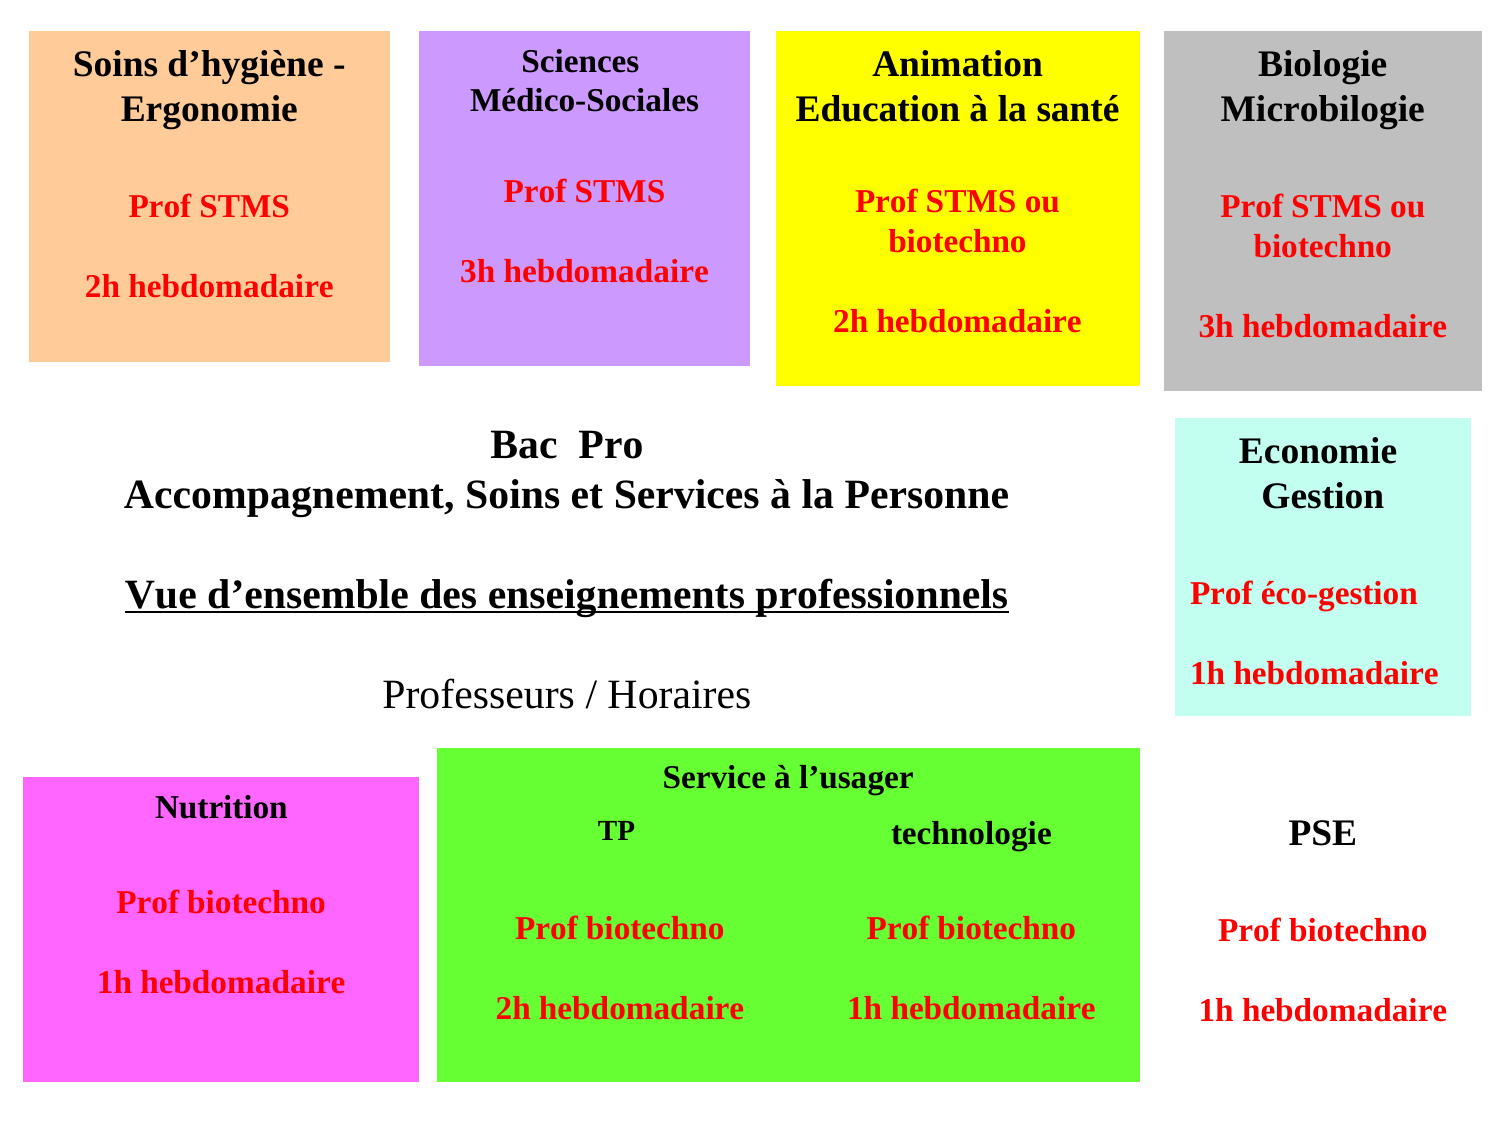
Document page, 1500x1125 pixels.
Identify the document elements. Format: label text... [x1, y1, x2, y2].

table_cell Prof biotechno 1h hebdomadaire [803, 859, 1140, 1082]
table_header Nutrition [23, 777, 419, 832]
table_header Soins d’hygiène -Ergonomie [29, 31, 390, 136]
table_cell Prof biotechno 1h hebdomadaire [23, 832, 419, 1082]
text_box Bac Pro Accompagnement, Soins et Services à la Personne Vue d’ensemble des enseignements professionnels Professeurs / Horaires [76, 408, 1058, 725]
table_header Sciences Médico-Sociales [419, 31, 750, 126]
table_header Service à l’usager [437, 748, 1140, 803]
table_cell Prof STMS 2h hebdomadaire [29, 136, 390, 362]
table_header Animation Education à la santé [776, 31, 1140, 136]
table_cell Prof STMS 3h hebdomadaire [419, 126, 750, 366]
table_cell technologie [803, 803, 1140, 859]
table_cell Prof STMS ou biotechno 3h hebdomadaire [1164, 136, 1482, 391]
table_cell Prof biotechno 1h hebdomadaire [1164, 861, 1482, 1076]
table_cell TP [437, 803, 803, 859]
table_cell Prof éco-gestion 1h hebdomadaire [1175, 524, 1471, 716]
table_header PSE [1164, 800, 1482, 861]
table_header Biologie Microbilogie [1164, 31, 1482, 136]
table_cell Prof biotechno 2h hebdomadaire [437, 859, 803, 1082]
table_header Economie Gestion [1175, 418, 1471, 524]
table_cell Prof STMS ou biotechno 2h hebdomadaire [776, 136, 1140, 386]
